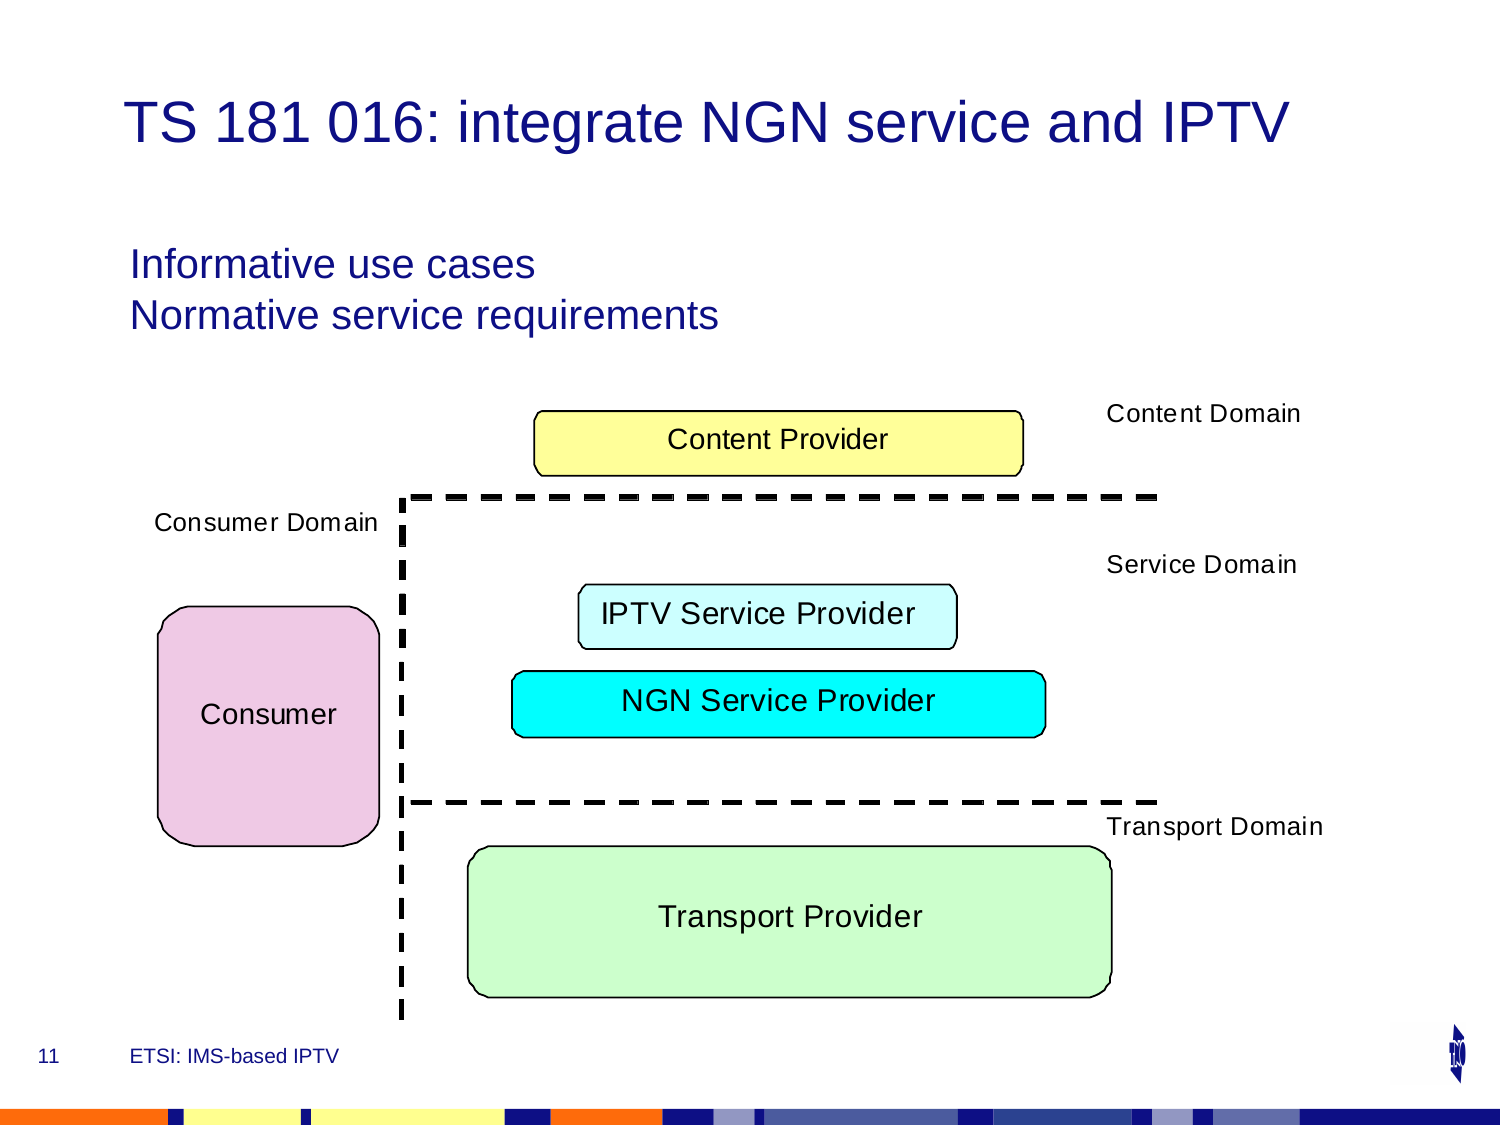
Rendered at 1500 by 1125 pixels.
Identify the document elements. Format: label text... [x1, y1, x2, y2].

picture [135, 433, 1341, 1024]
title TS 181 016: integrate NGN service and IPTV [123, 90, 1364, 225]
list Informative use cases Normative service requirements [129, 235, 1370, 433]
